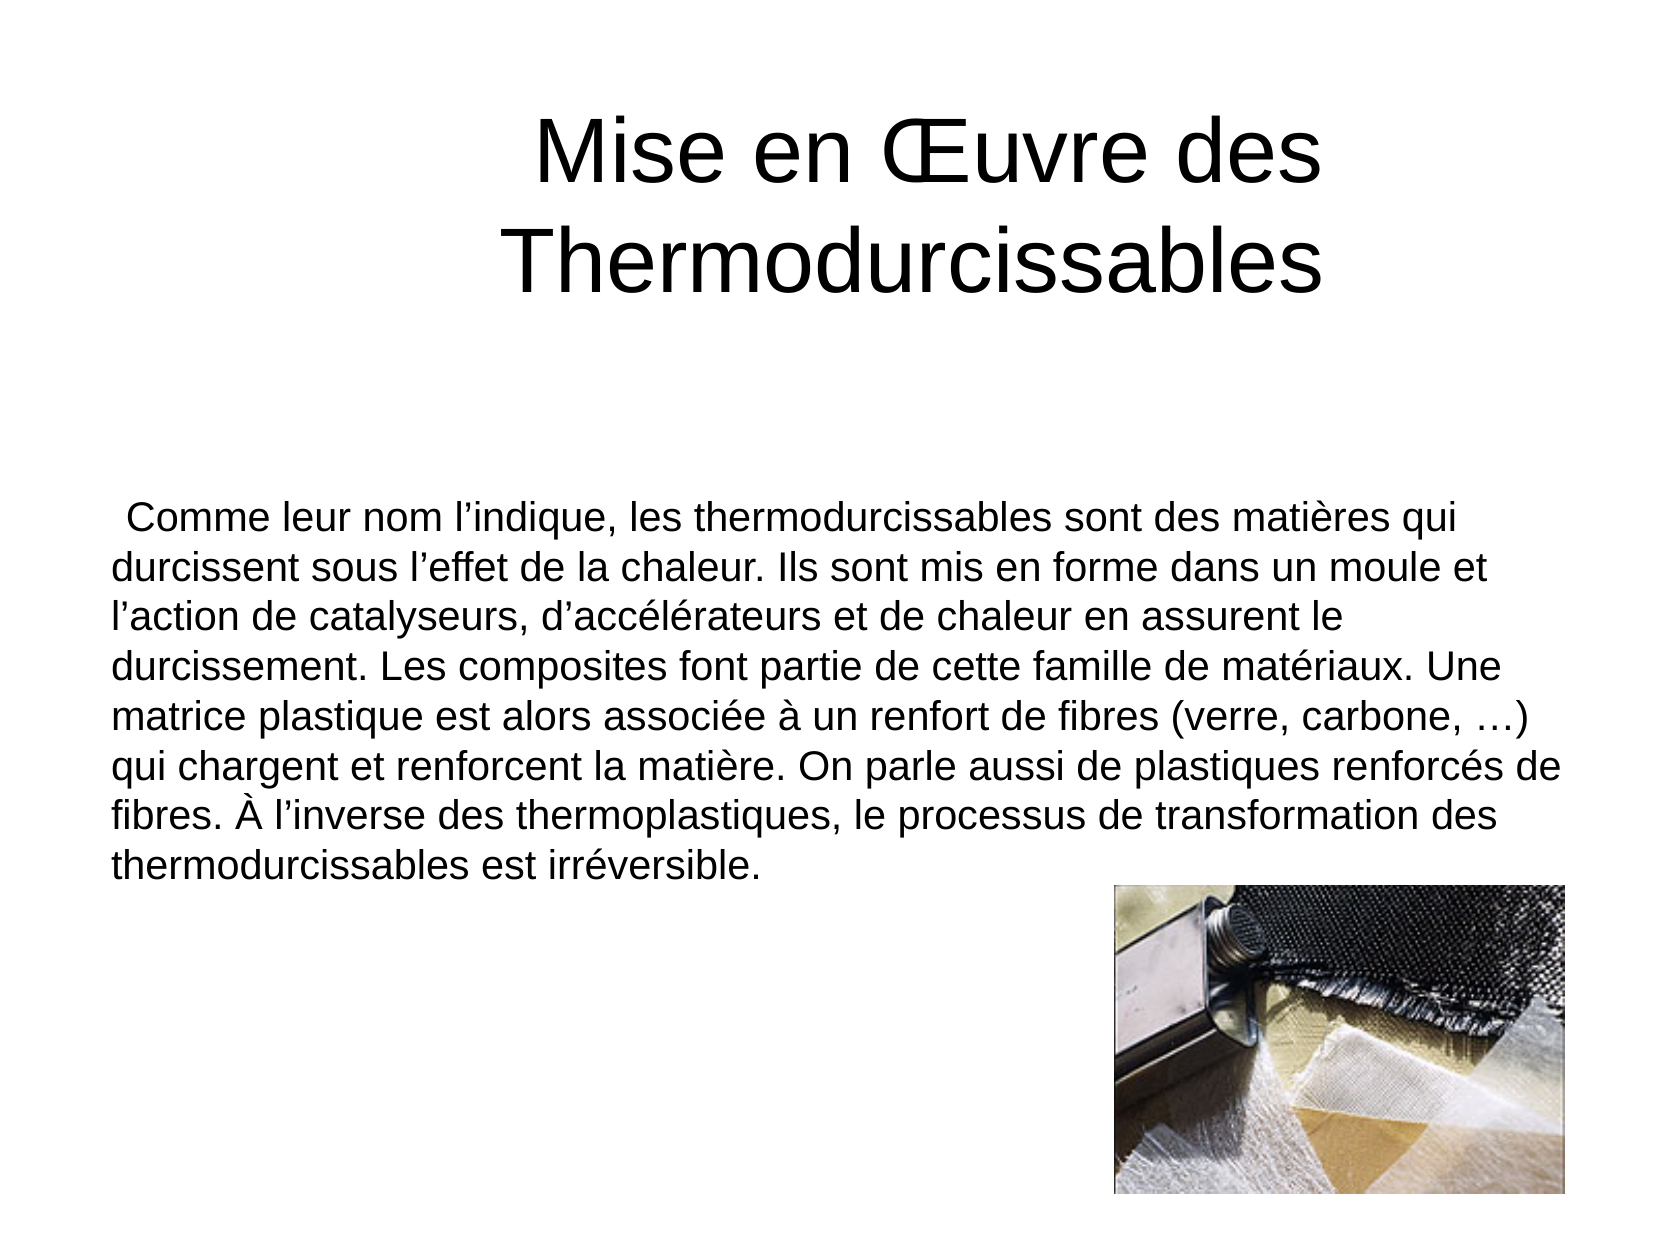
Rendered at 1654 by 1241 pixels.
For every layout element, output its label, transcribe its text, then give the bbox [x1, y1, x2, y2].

text_box Comme leur nom l’indique, les thermodurcissables sont des matières qui durcissent sous l’effet de la chaleur. Ils sont mis en forme dans un moule et l’action de catalyseurs, d’accélérateurs et de chaleur en assurent le durcissement. Les composites font partie de cette famille de matériaux. Une matrice plastique est alors associée à un renfort de fibres (verre, carbone, …) qui chargent et renforcent la matière. On parle aussi de plastiques renforcés de fibres. À l’inverse des thermoplastiques, le processus de transformation des thermodurcissables est irréversible. [96, 482, 1586, 946]
title Mise en Œuvre des Thermodurcissables [208, 58, 1618, 319]
picture [1114, 885, 1565, 1194]
